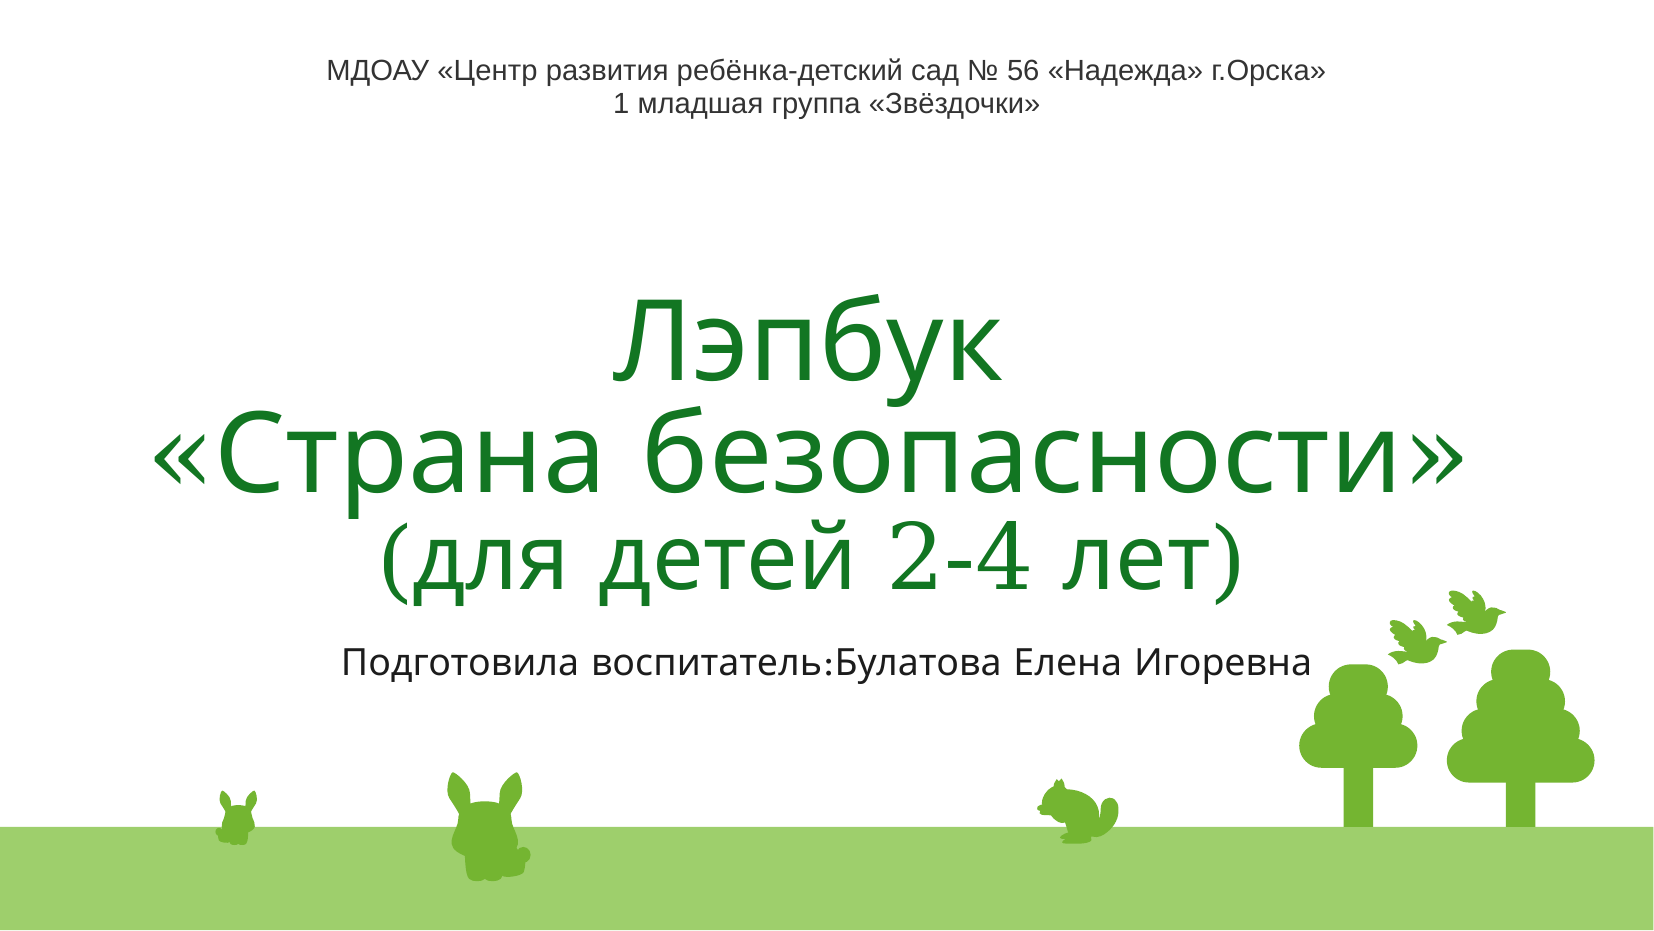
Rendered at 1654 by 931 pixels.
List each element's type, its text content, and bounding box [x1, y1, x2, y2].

title МДОАУ «Центр развития ребёнка-детский сад № 56 «Надежда» г.Орска» 1 младшая группа «Звёздочки» [88, 29, 1565, 177]
subtitle Лэпбук «Страна безопасности» (для детей 2-4 лет) Подготовила воспитатель:Булатова Елена Игоревна [88, 206, 1565, 768]
